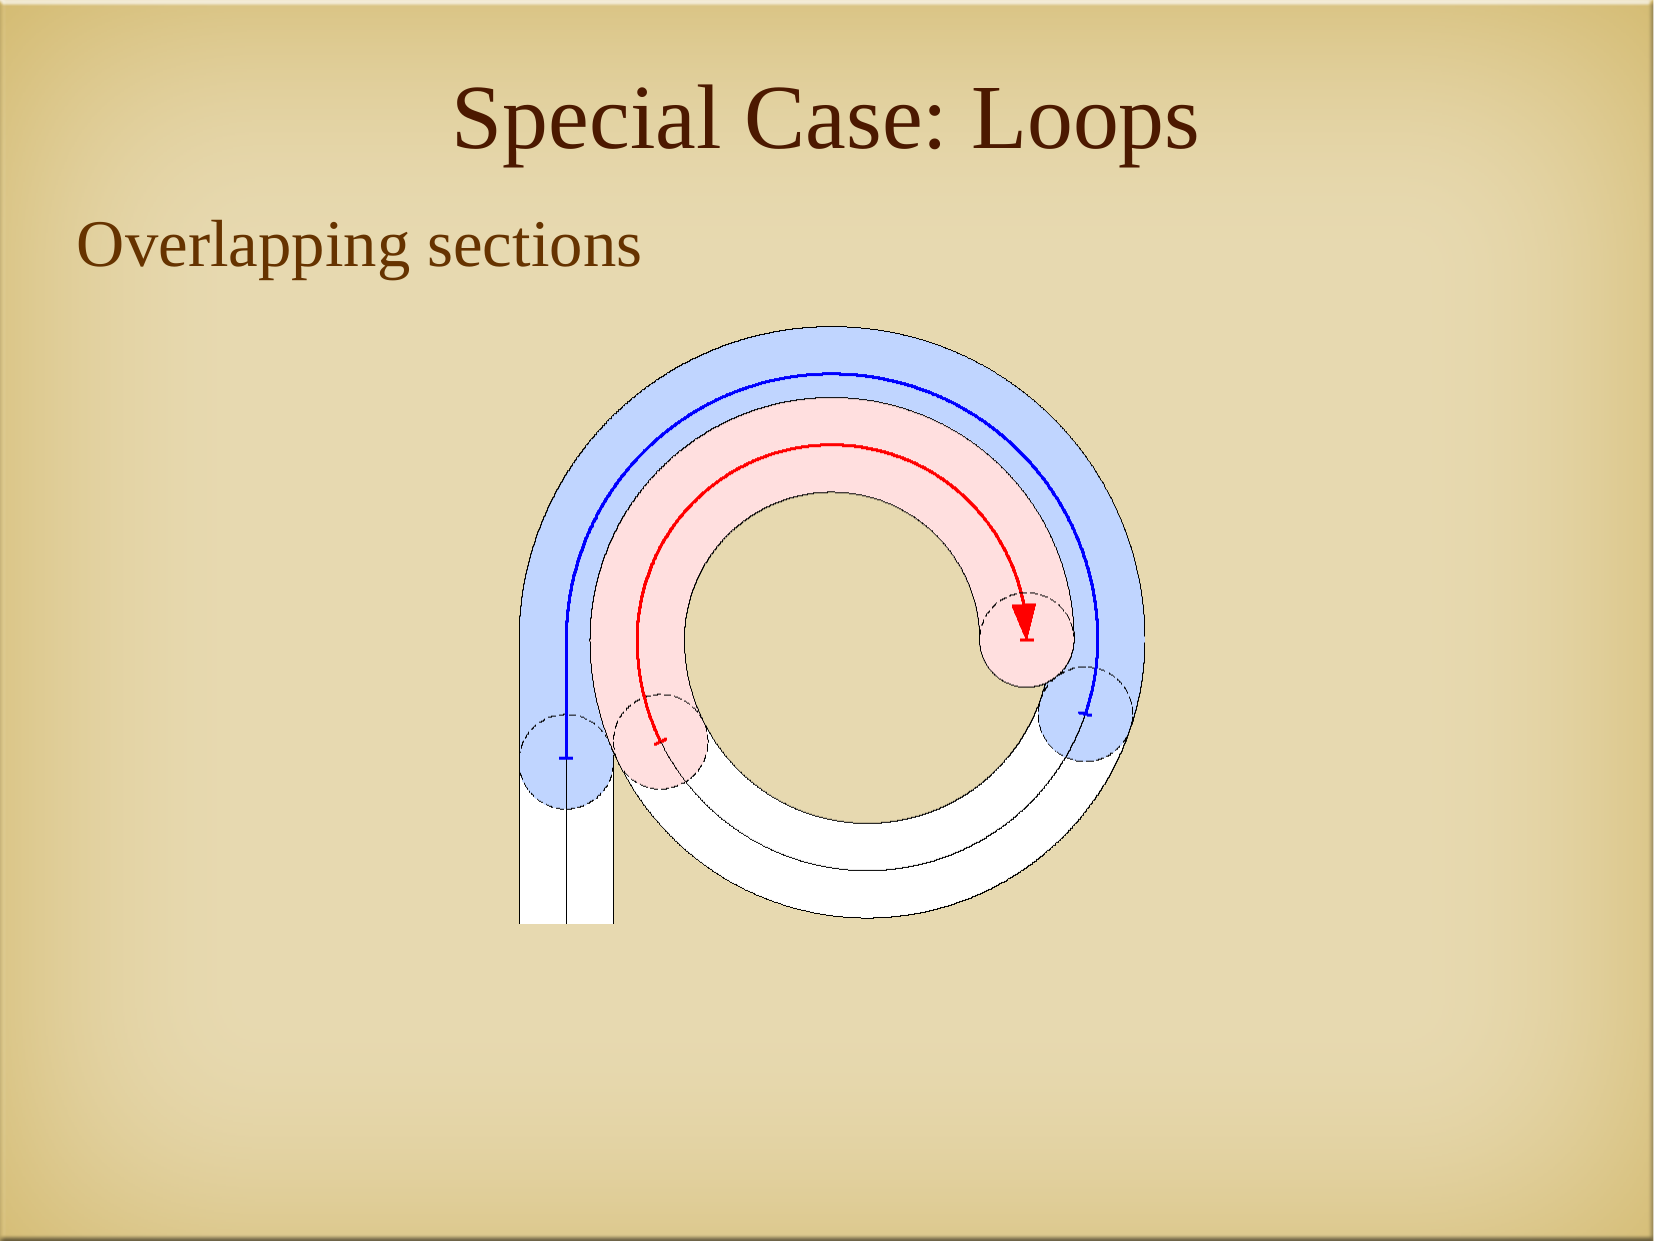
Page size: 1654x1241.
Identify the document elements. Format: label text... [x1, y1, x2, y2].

list Overlapping sections [59, 206, 1595, 1182]
title Special Case: Loops [59, 58, 1595, 178]
picture [0, 0, 1654, 1241]
